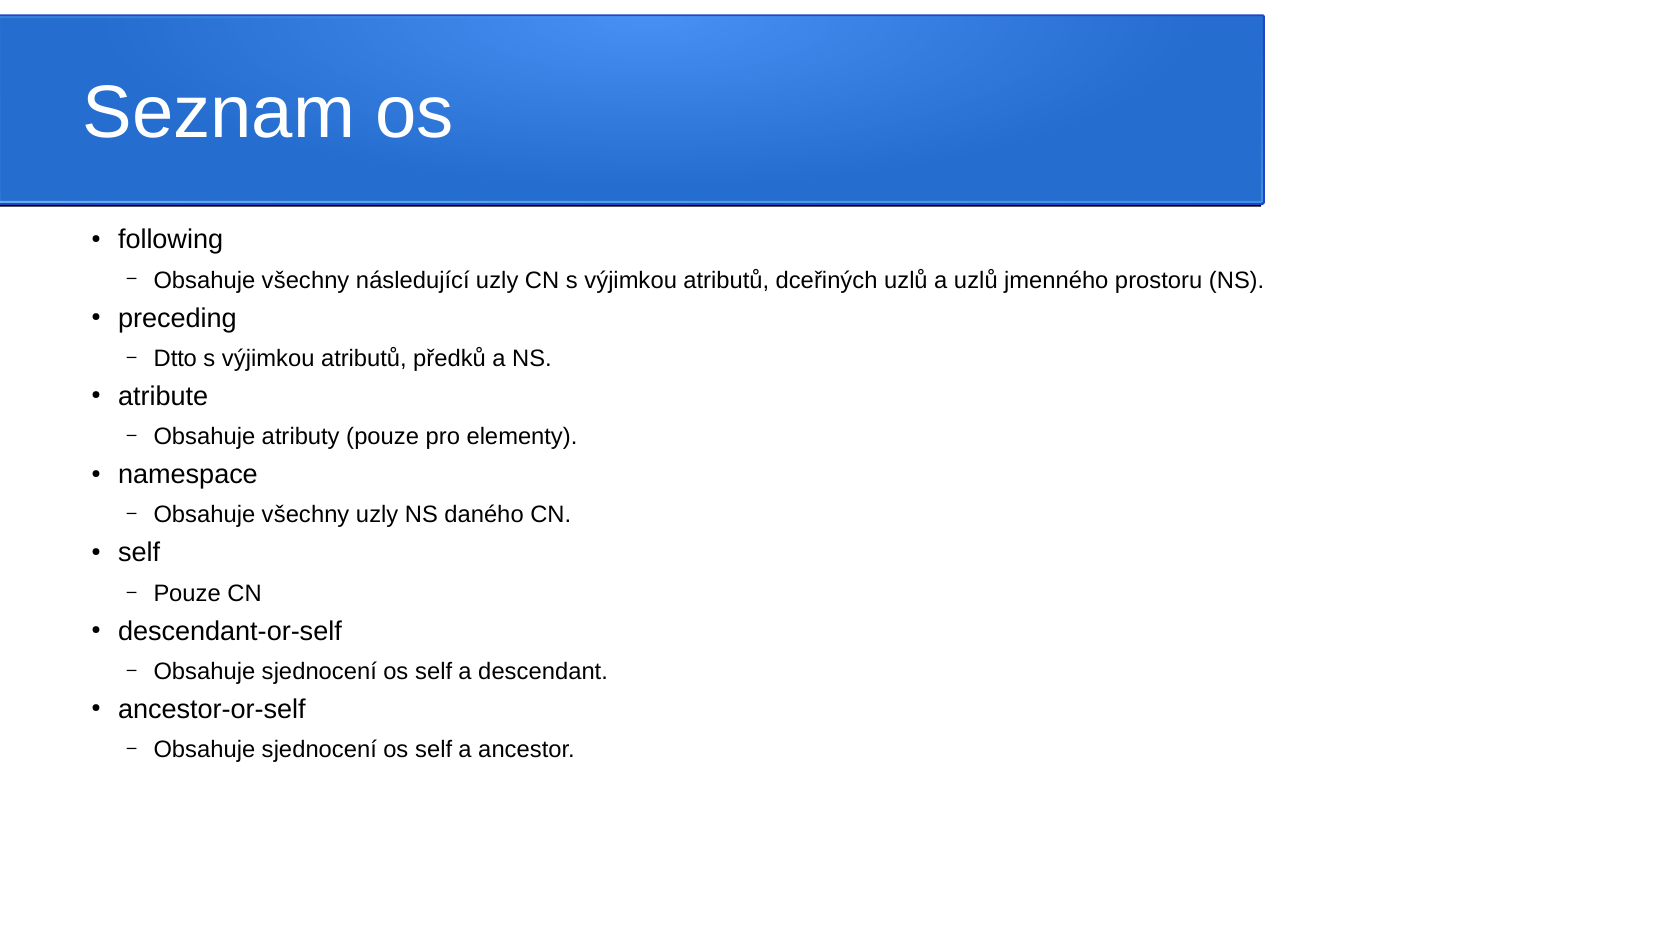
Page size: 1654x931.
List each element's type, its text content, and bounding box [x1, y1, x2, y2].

title Seznam os [82, 35, 1235, 189]
list following Obsahuje všechny následující uzly CN s výjimkou atributů, dceřiných uzlů a uzlů jmenného prostoru (NS). preceding Dtto s výjimkou atributů, předků a NS. atribute Obsahuje atributy (pouze pro elementy). namespace Obsahuje všechny uzly NS daného CN. self Pouze CN descendant-or-self Obsahuje sjednocení os self a descendant. ancestor-or-self Obsahuje sjednocení os self a ancestor. [82, 224, 1571, 764]
